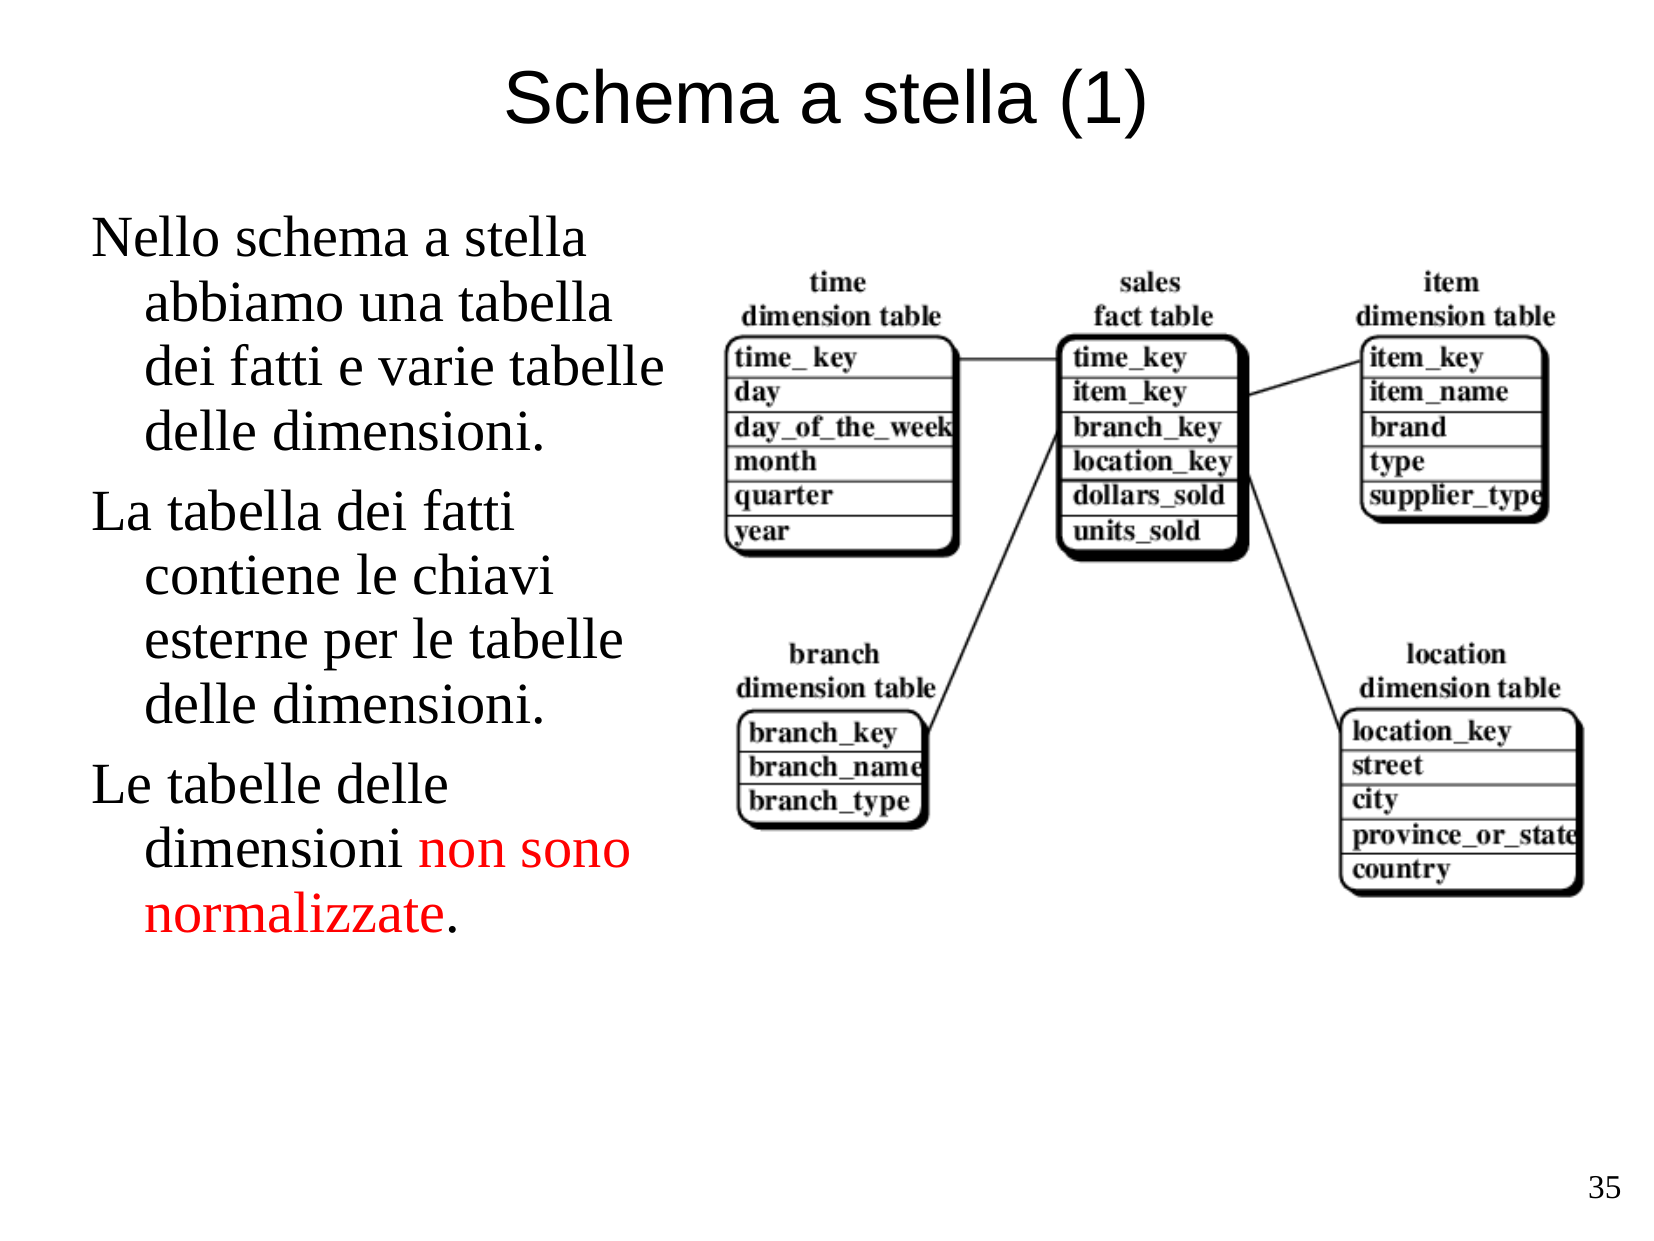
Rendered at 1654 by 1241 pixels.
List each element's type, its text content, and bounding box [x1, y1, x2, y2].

list Nello schema a stella abbiamo una tabella dei fatti e varie tabelle delle dimensioni. La tabella dei fatti contiene le chiavi esterne per le tabelle delle dimensioni. Le tabelle delle dimensioni non sono normalizzate. [73, 204, 680, 1152]
picture [680, 206, 1625, 939]
title Schema a stella (1) [37, 30, 1617, 166]
